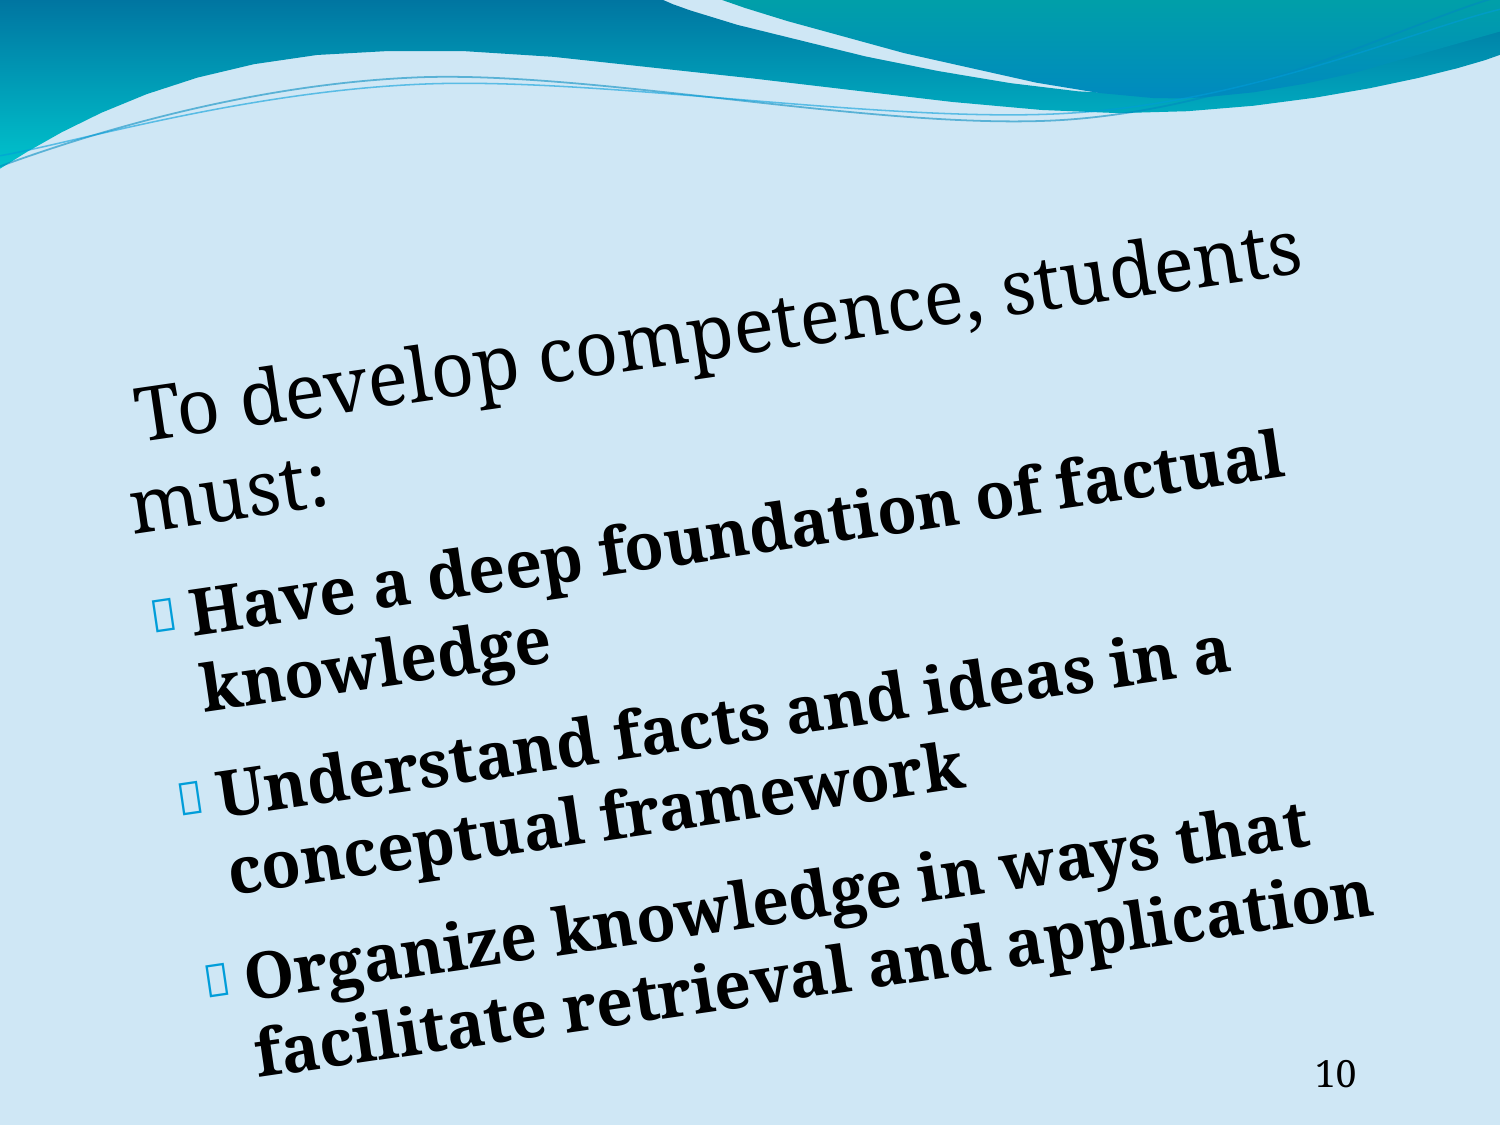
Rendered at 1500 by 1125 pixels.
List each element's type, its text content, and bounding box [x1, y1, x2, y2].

slide_number <number> [1299, 1042, 1425, 1103]
list To develop competence, students must: Have a deep foundation of factual knowledge Understand facts and ideas in a conceptual framework Organize knowledge in ways that facilitate retrieval and application [0, 176, 1498, 1125]
